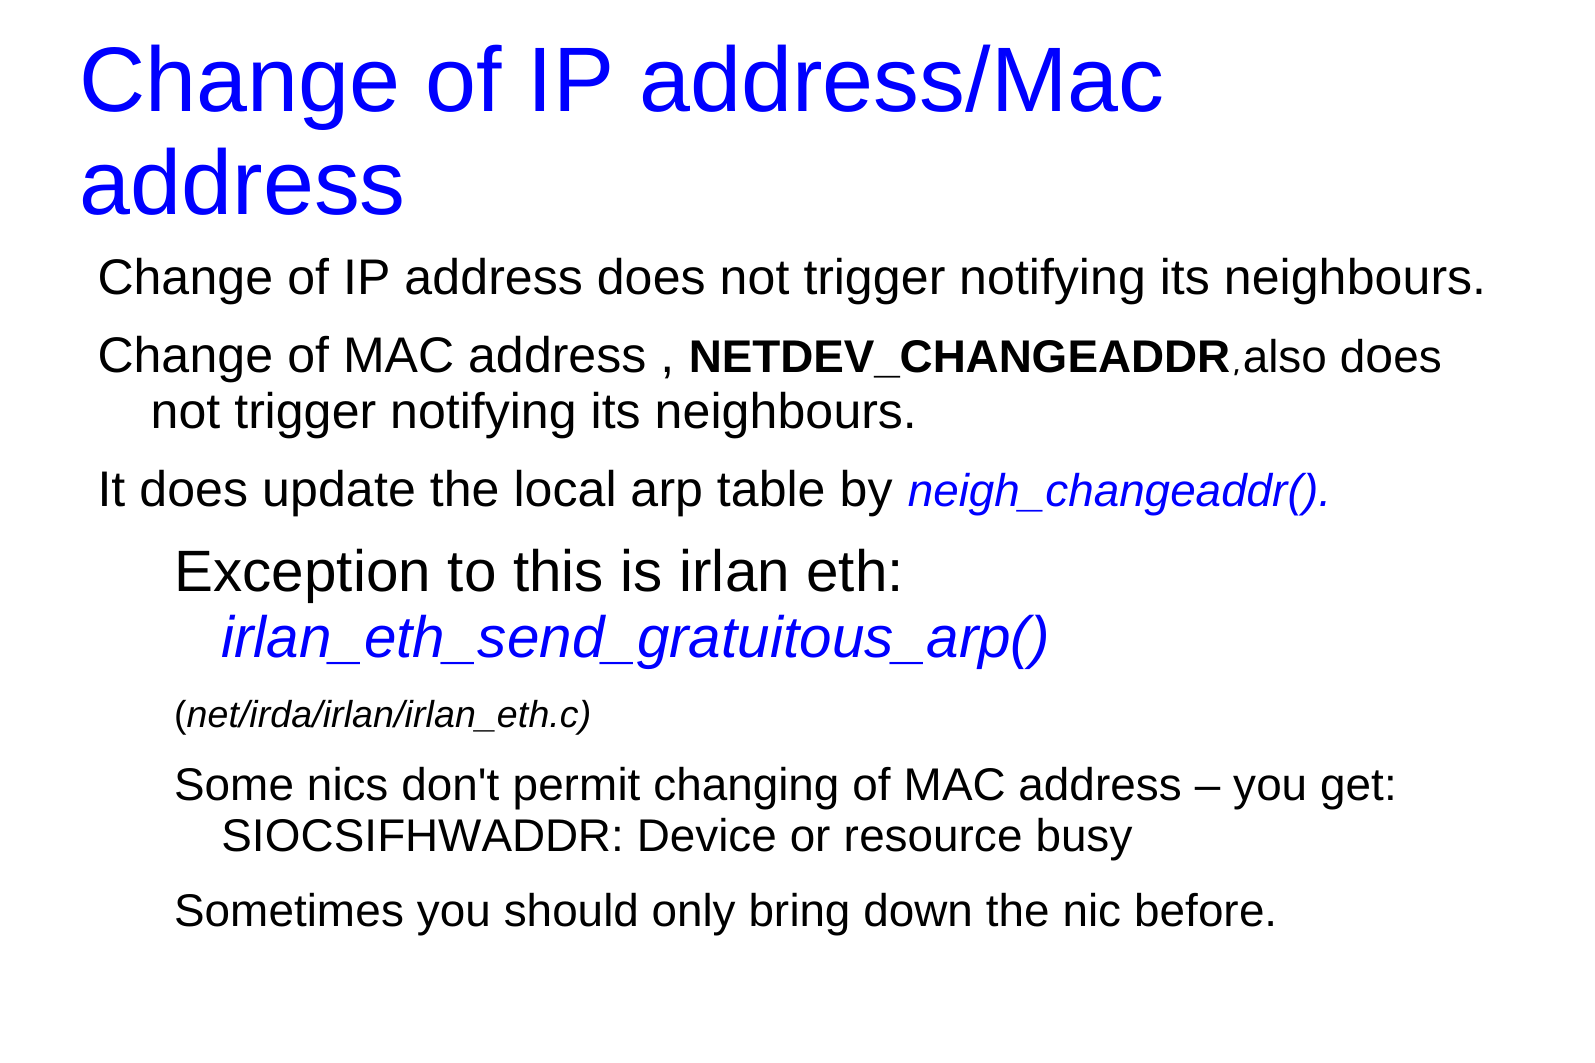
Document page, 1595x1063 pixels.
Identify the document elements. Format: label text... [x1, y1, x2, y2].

title Change of IP address/Mac address [79, 49, 1515, 213]
list Change of IP address does not trigger notifying its neighbours. Change of MAC address , NETDEV_CHANGEADDR,also does not trigger notifying its neighbours. It does update the local arp table by neigh_changeaddr(). Exception to this is irlan eth: irlan_eth_send_gratuitous_arp() (net/irda/irlan/irlan_eth.c) Some nics don't permit changing of MAC address – you get: SIOCSIFHWADDR: Device or resource busy Sometimes you should only bring down the nic before. [79, 248, 1515, 1061]
